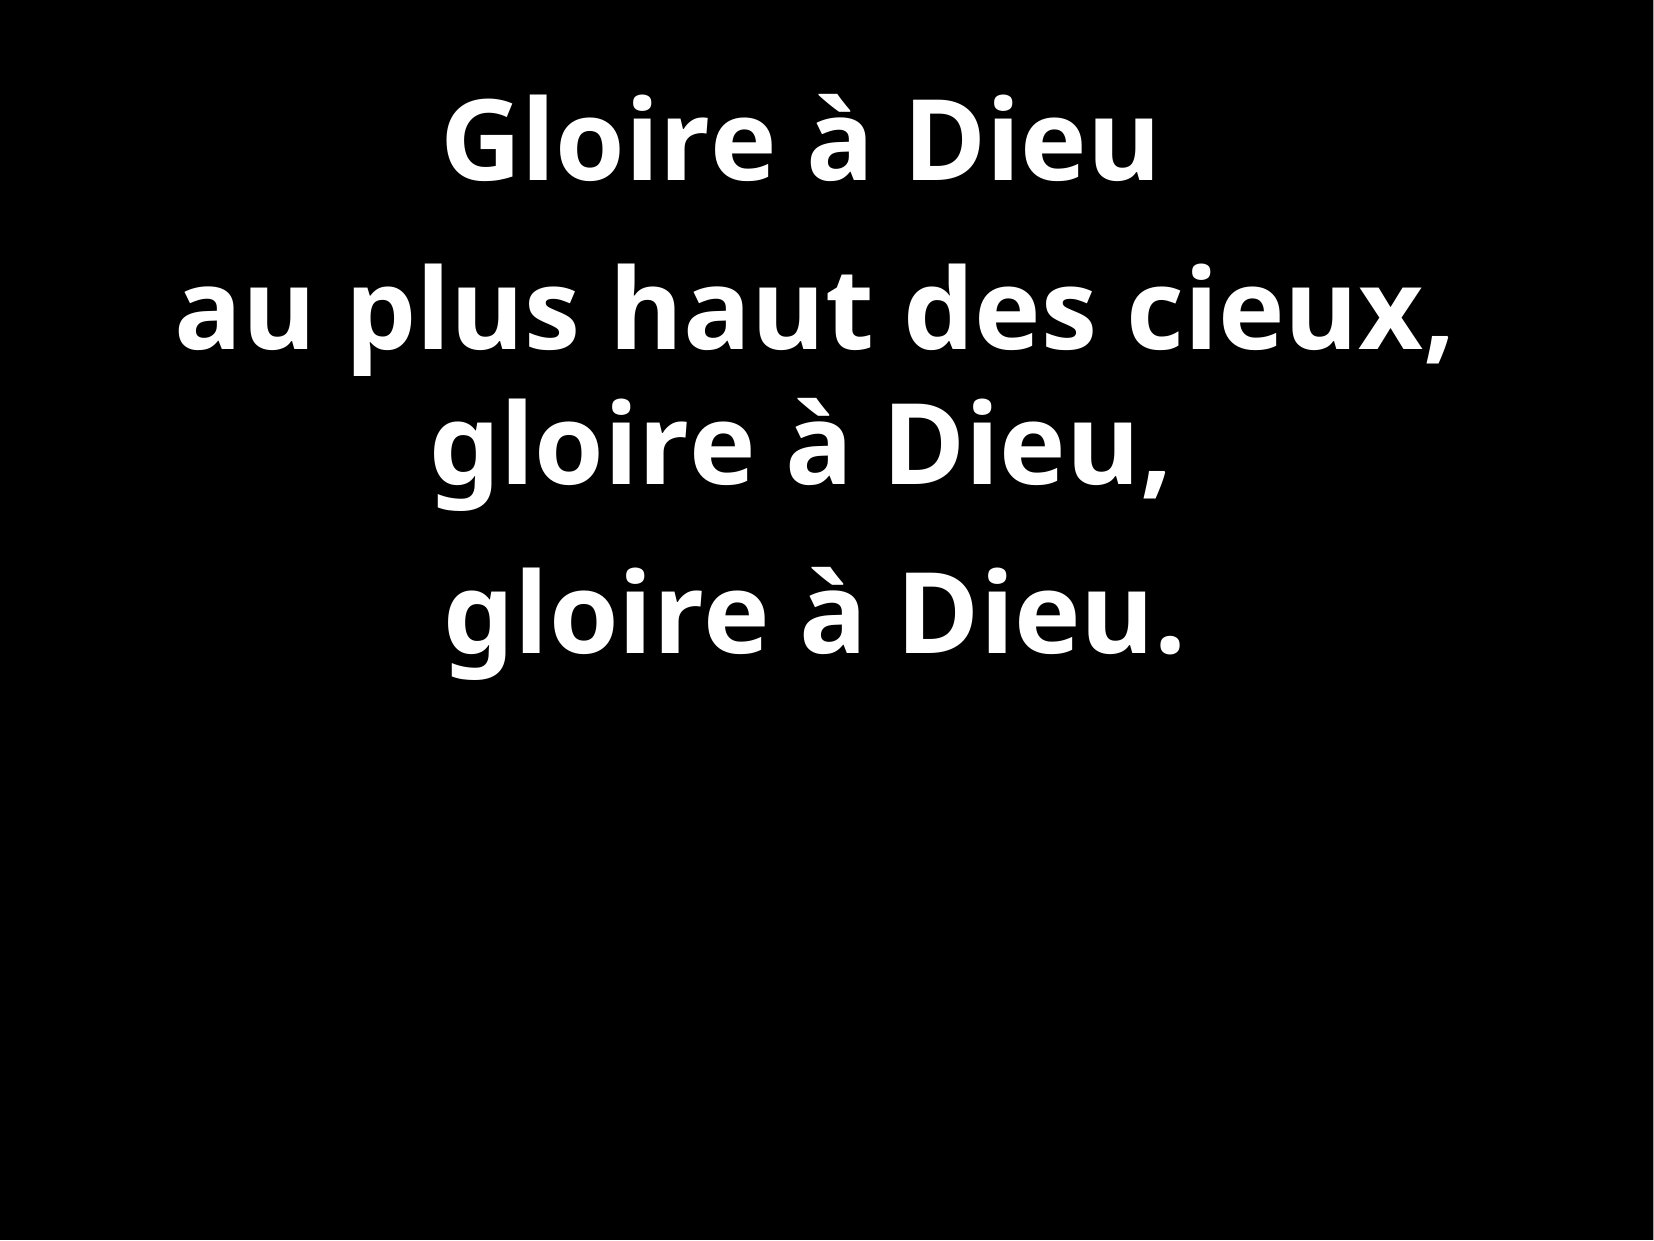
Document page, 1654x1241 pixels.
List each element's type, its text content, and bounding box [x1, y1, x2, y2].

list Gloire à Dieu au plus haut des cieux, gloire à Dieu, gloire à Dieu. [71, 60, 1560, 1069]
